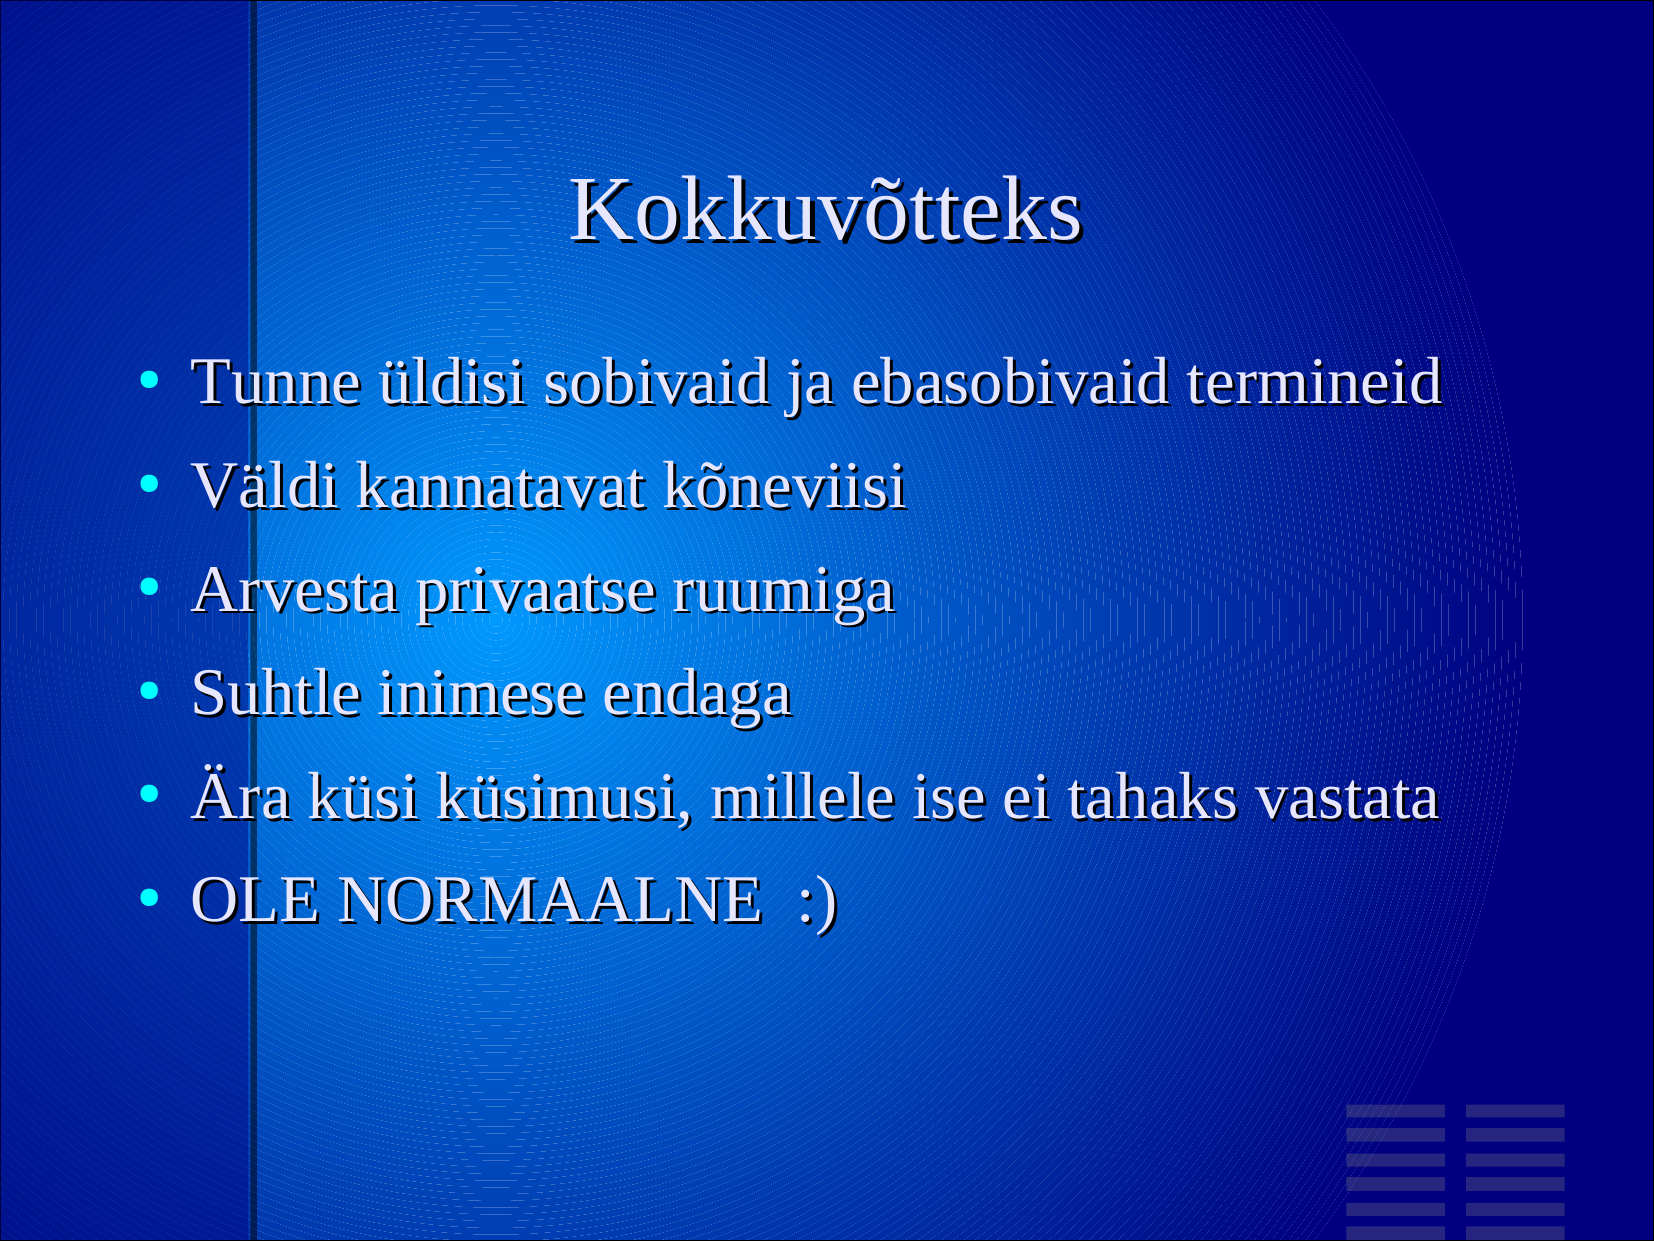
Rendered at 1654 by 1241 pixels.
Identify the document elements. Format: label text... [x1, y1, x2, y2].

list Tunne üldisi sobivaid ja ebasobivaid termineid Väldi kannatavat kõneviisi Arvesta privaatse ruumiga Suhtle inimese endaga Ära küsi küsimusi, millele ise ei tahaks vastata OLE NORMAALNE :) [119, 344, 1533, 1149]
title Kokkuvõtteks [119, 112, 1533, 305]
